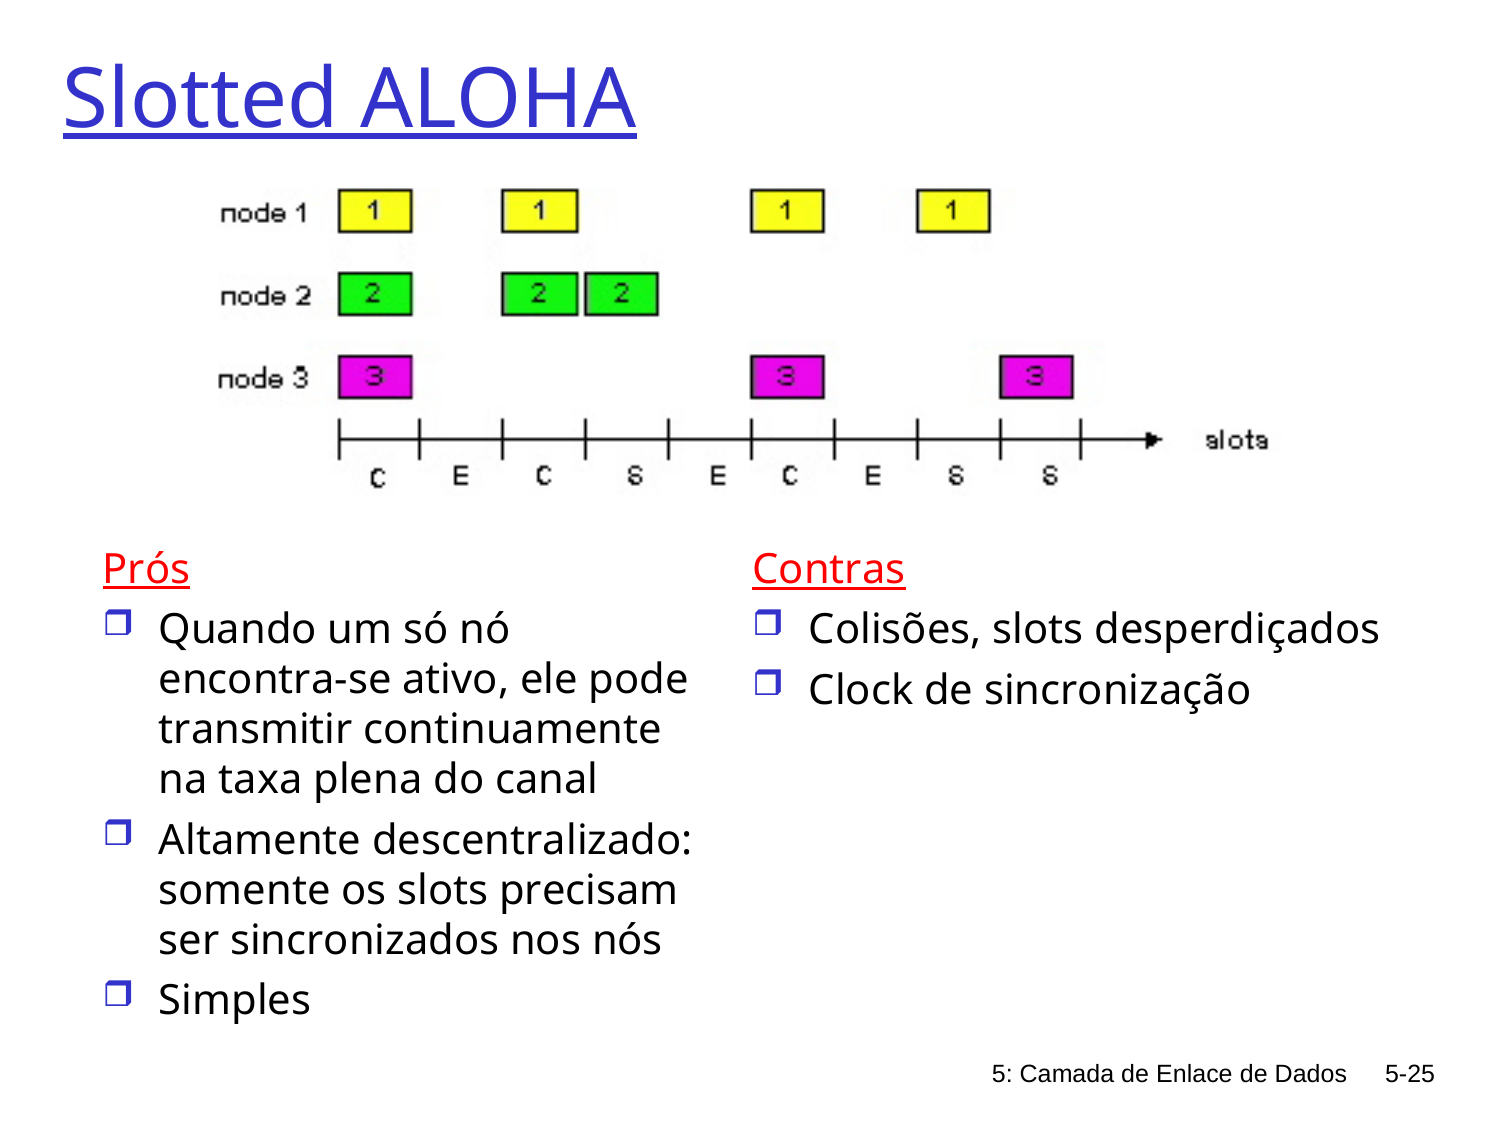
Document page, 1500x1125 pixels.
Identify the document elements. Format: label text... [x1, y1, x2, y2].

list Prós Quando um só nó encontra-se ativo, ele pode transmitir continuamente na taxa plena do canal Altamente descentralizado: somente os slots precisam ser sincronizados nos nós Simples [87, 534, 713, 1091]
text_box 5: Camada de Enlace de Dados [837, 1060, 1339, 1125]
picture [87, 187, 1415, 509]
text_box 5-<número> [1339, 1050, 1451, 1125]
title Slotted ALOHA [47, 0, 1323, 188]
list Contras Colisões, slots desperdiçados Clock de sincronização [737, 534, 1418, 1060]
